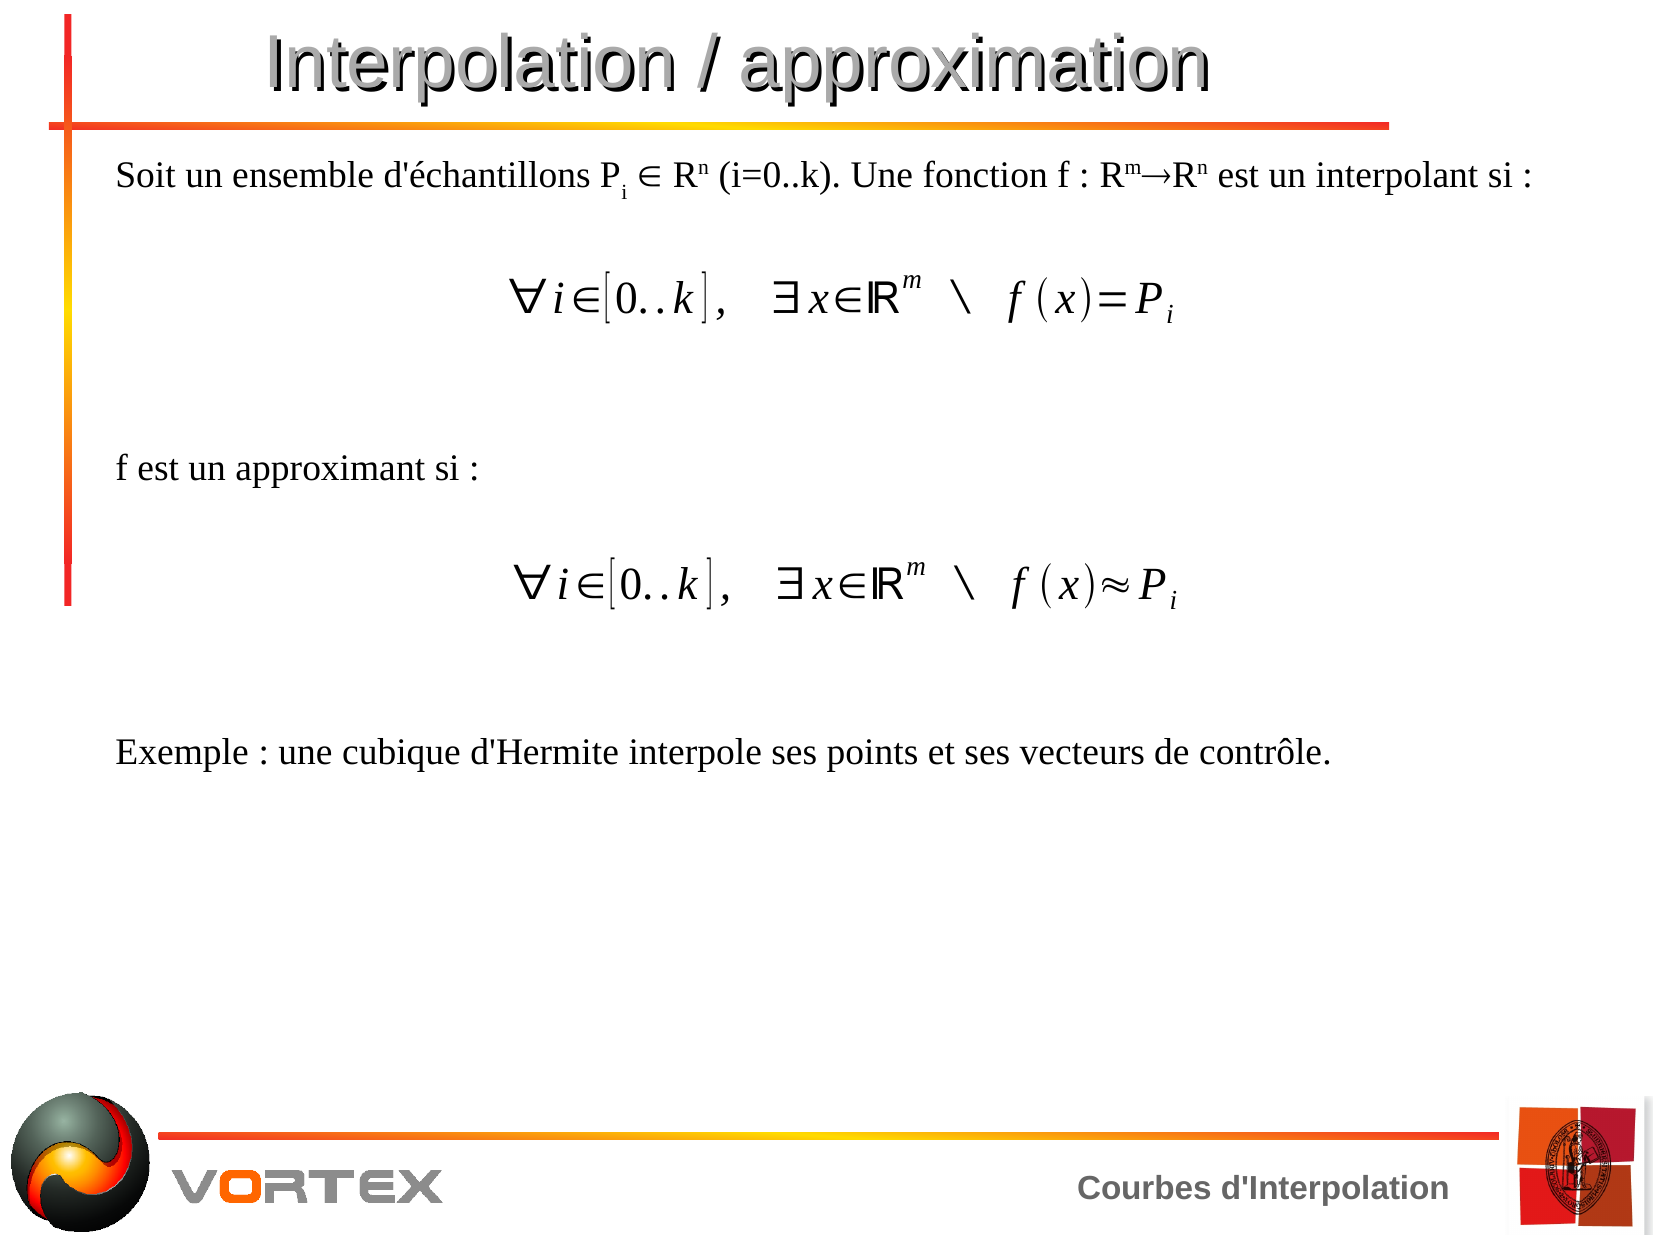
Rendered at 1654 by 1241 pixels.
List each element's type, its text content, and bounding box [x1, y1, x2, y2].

picture [1505, 1096, 1653, 1235]
picture [11, 1092, 443, 1232]
chart [504, 551, 1184, 616]
title Interpolation / approximation [82, 4, 1392, 120]
list Soit un ensemble d'échantillons Pi  Rn (i=0..k). Une fonction f : RmRn est un interpolant si : f est un approximant si : Exemple : une cubique d'Hermite interpole ses points et ses vecteurs de contrôle. [97, 153, 1571, 1109]
chart [499, 264, 1180, 330]
